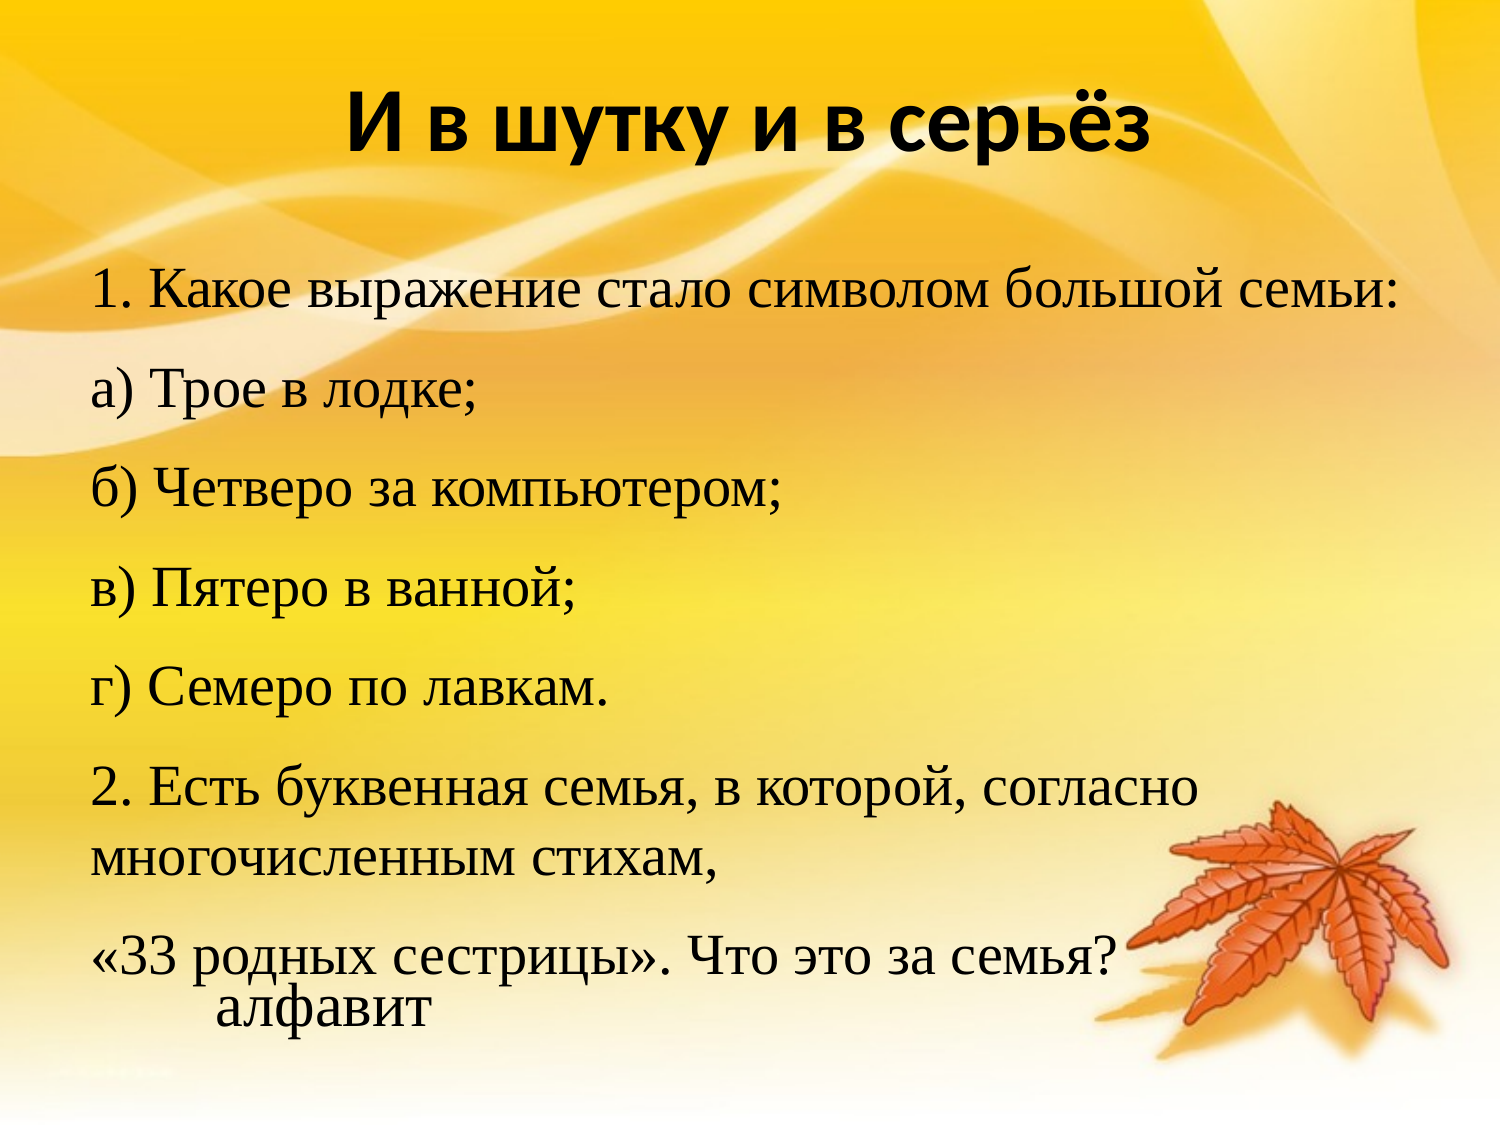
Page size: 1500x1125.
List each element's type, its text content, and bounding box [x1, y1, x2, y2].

title И в шутку и в серьёз [75, 45, 1425, 233]
list 1. Какое выражение стало символом большой семьи: а) Трое в лодке; б) Четверо за компьютером; в) Пятеро в ванной; г) Семеро по лавкам. 2. Есть буквенная семья, в которой, согласно многочисленным стихам, «33 родных сестрицы». Что это за семья? [75, 234, 1425, 1000]
text_box алфавит [200, 949, 449, 1047]
picture [0, 0, 1500, 1125]
